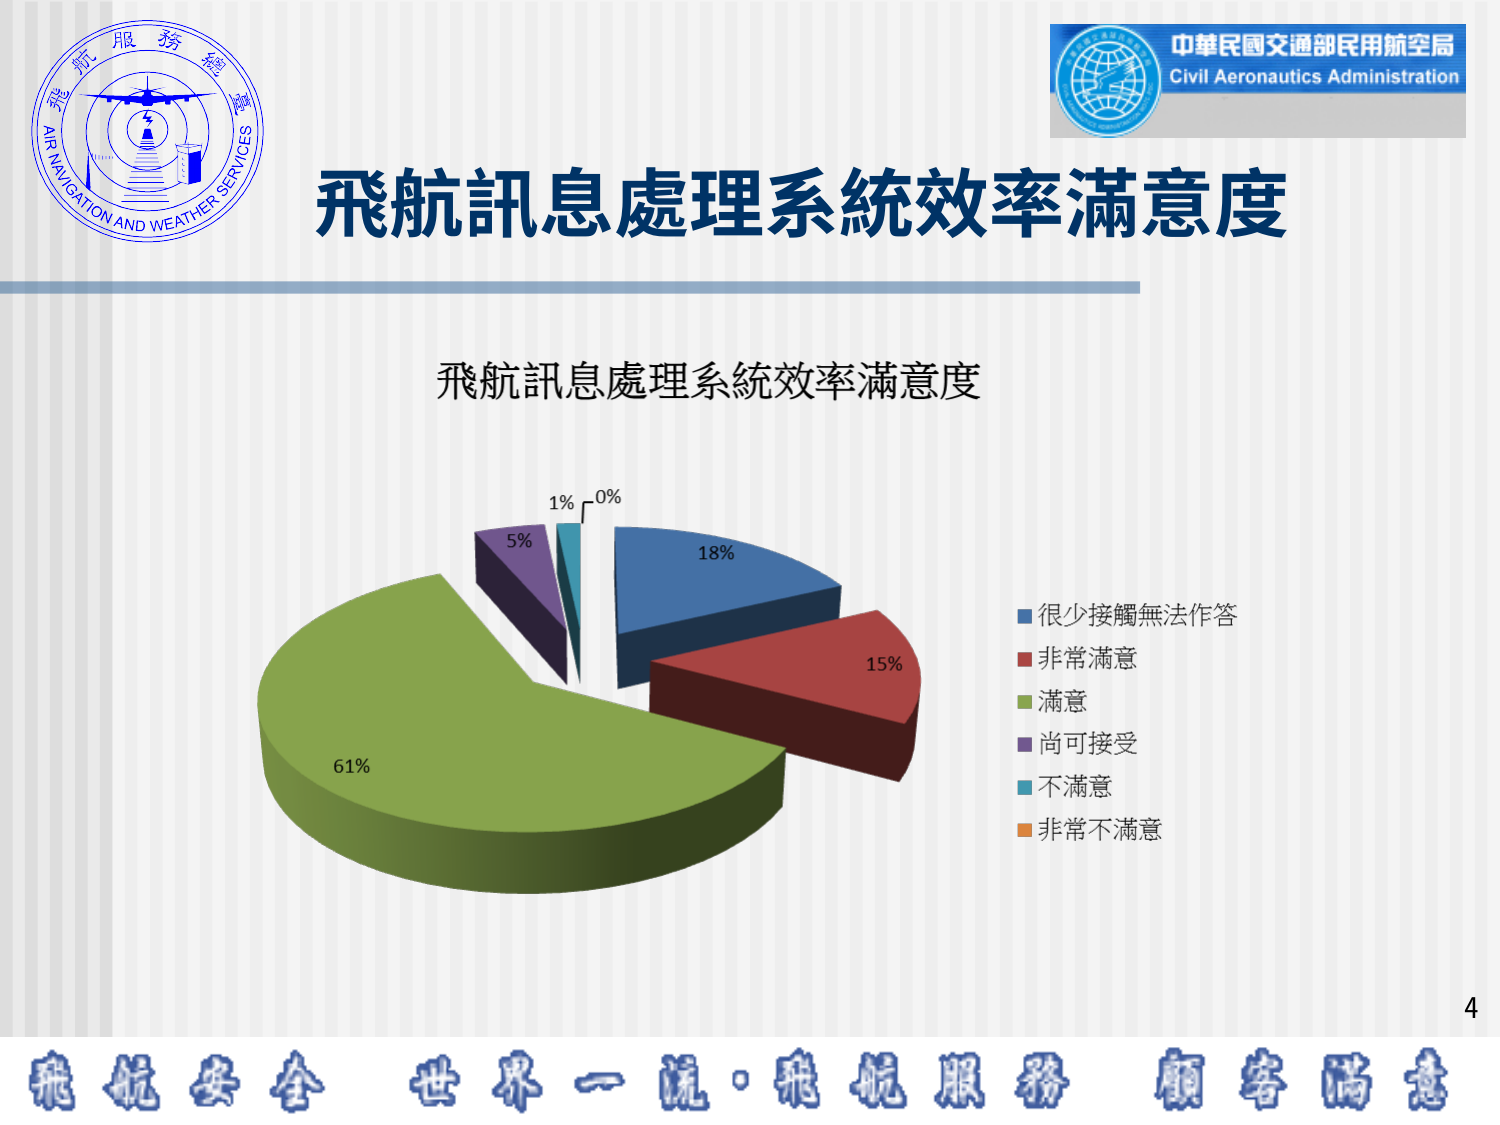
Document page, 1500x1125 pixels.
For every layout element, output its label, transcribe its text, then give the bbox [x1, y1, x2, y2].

text_box <編號> [1267, 964, 1495, 1040]
title 飛航訊息處理系統效率滿意度 [206, 148, 1500, 255]
picture [151, 329, 1267, 1044]
